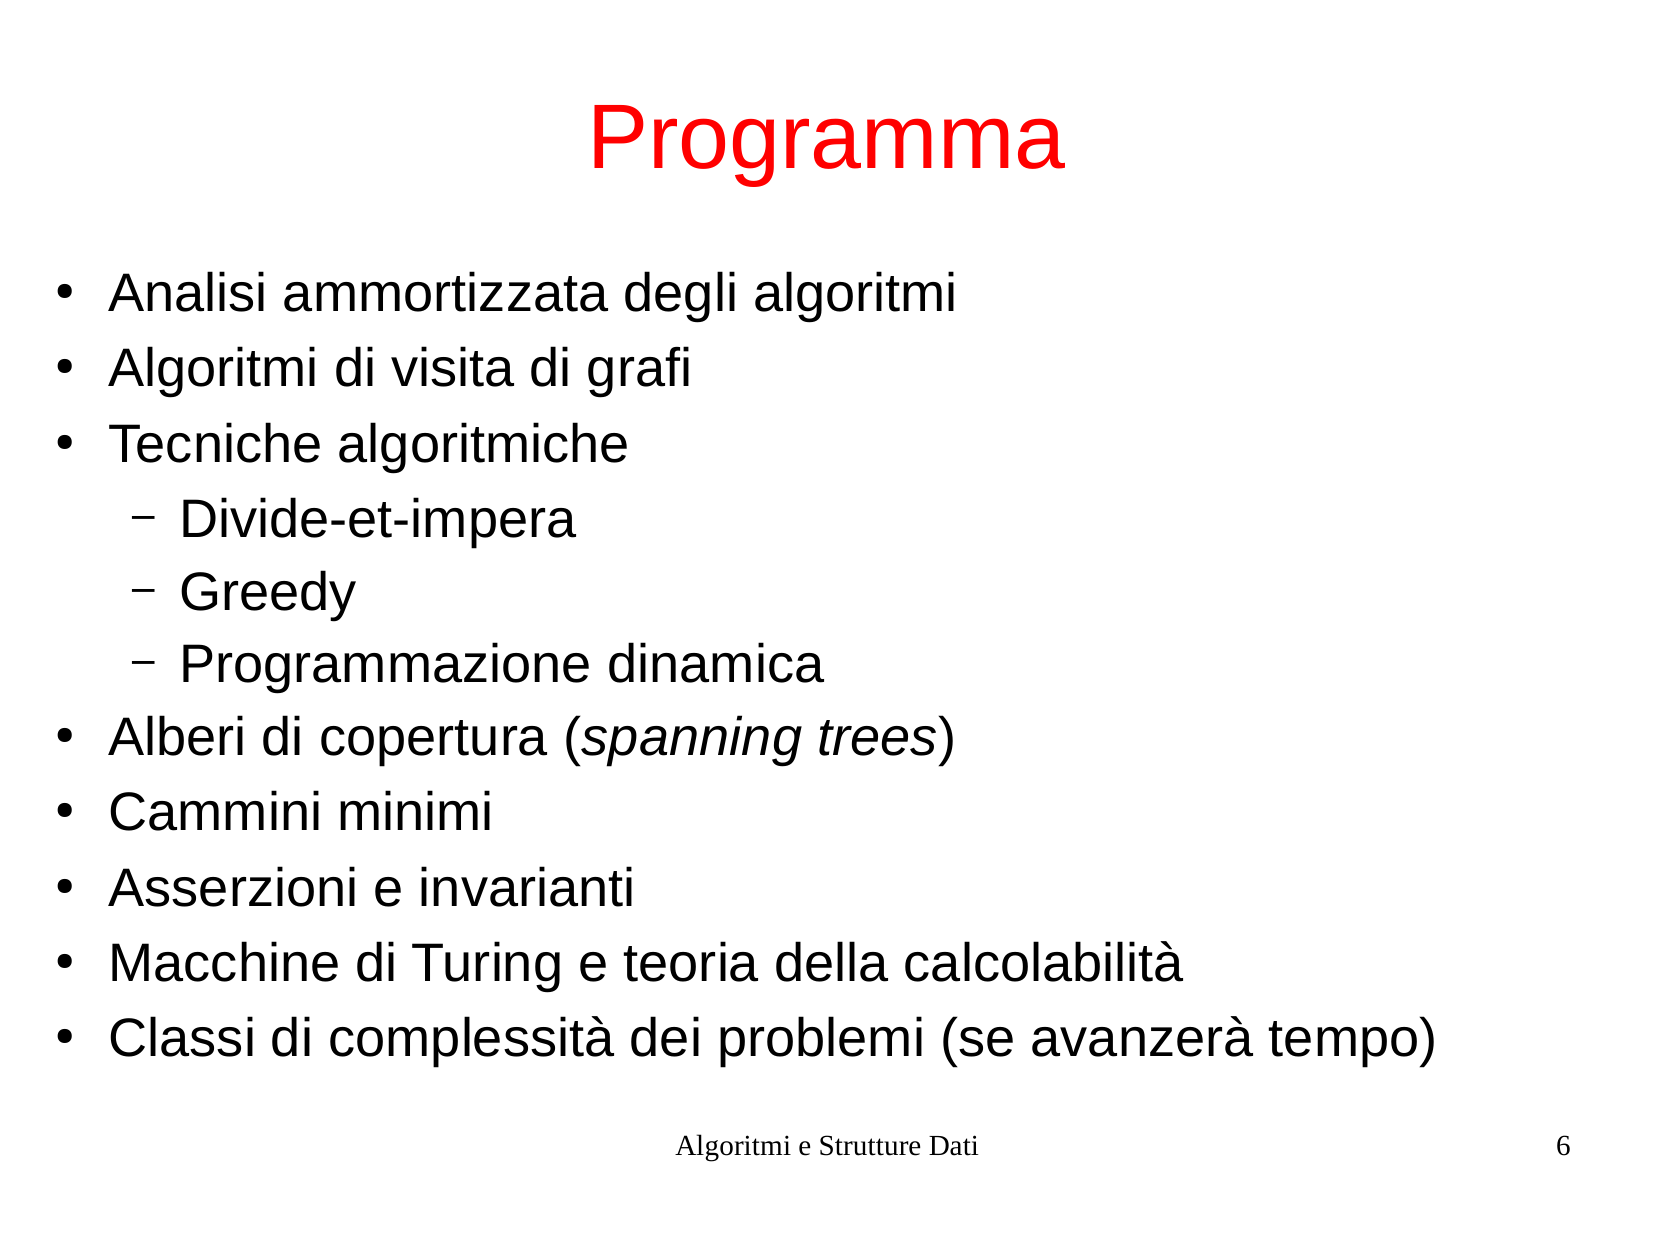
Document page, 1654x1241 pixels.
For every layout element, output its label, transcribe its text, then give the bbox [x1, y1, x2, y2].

title Programma [82, 49, 1571, 226]
list Analisi ammortizzata degli algoritmi Algoritmi di visita di grafi Tecniche algoritmiche Divide-et-impera Greedy Programmazione dinamica Alberi di copertura (spanning trees) Cammini minimi Asserzioni e invarianti Macchine di Turing e teoria della calcolabilità Classi di complessità dei problemi (se avanzerà tempo) [37, 262, 1613, 1109]
